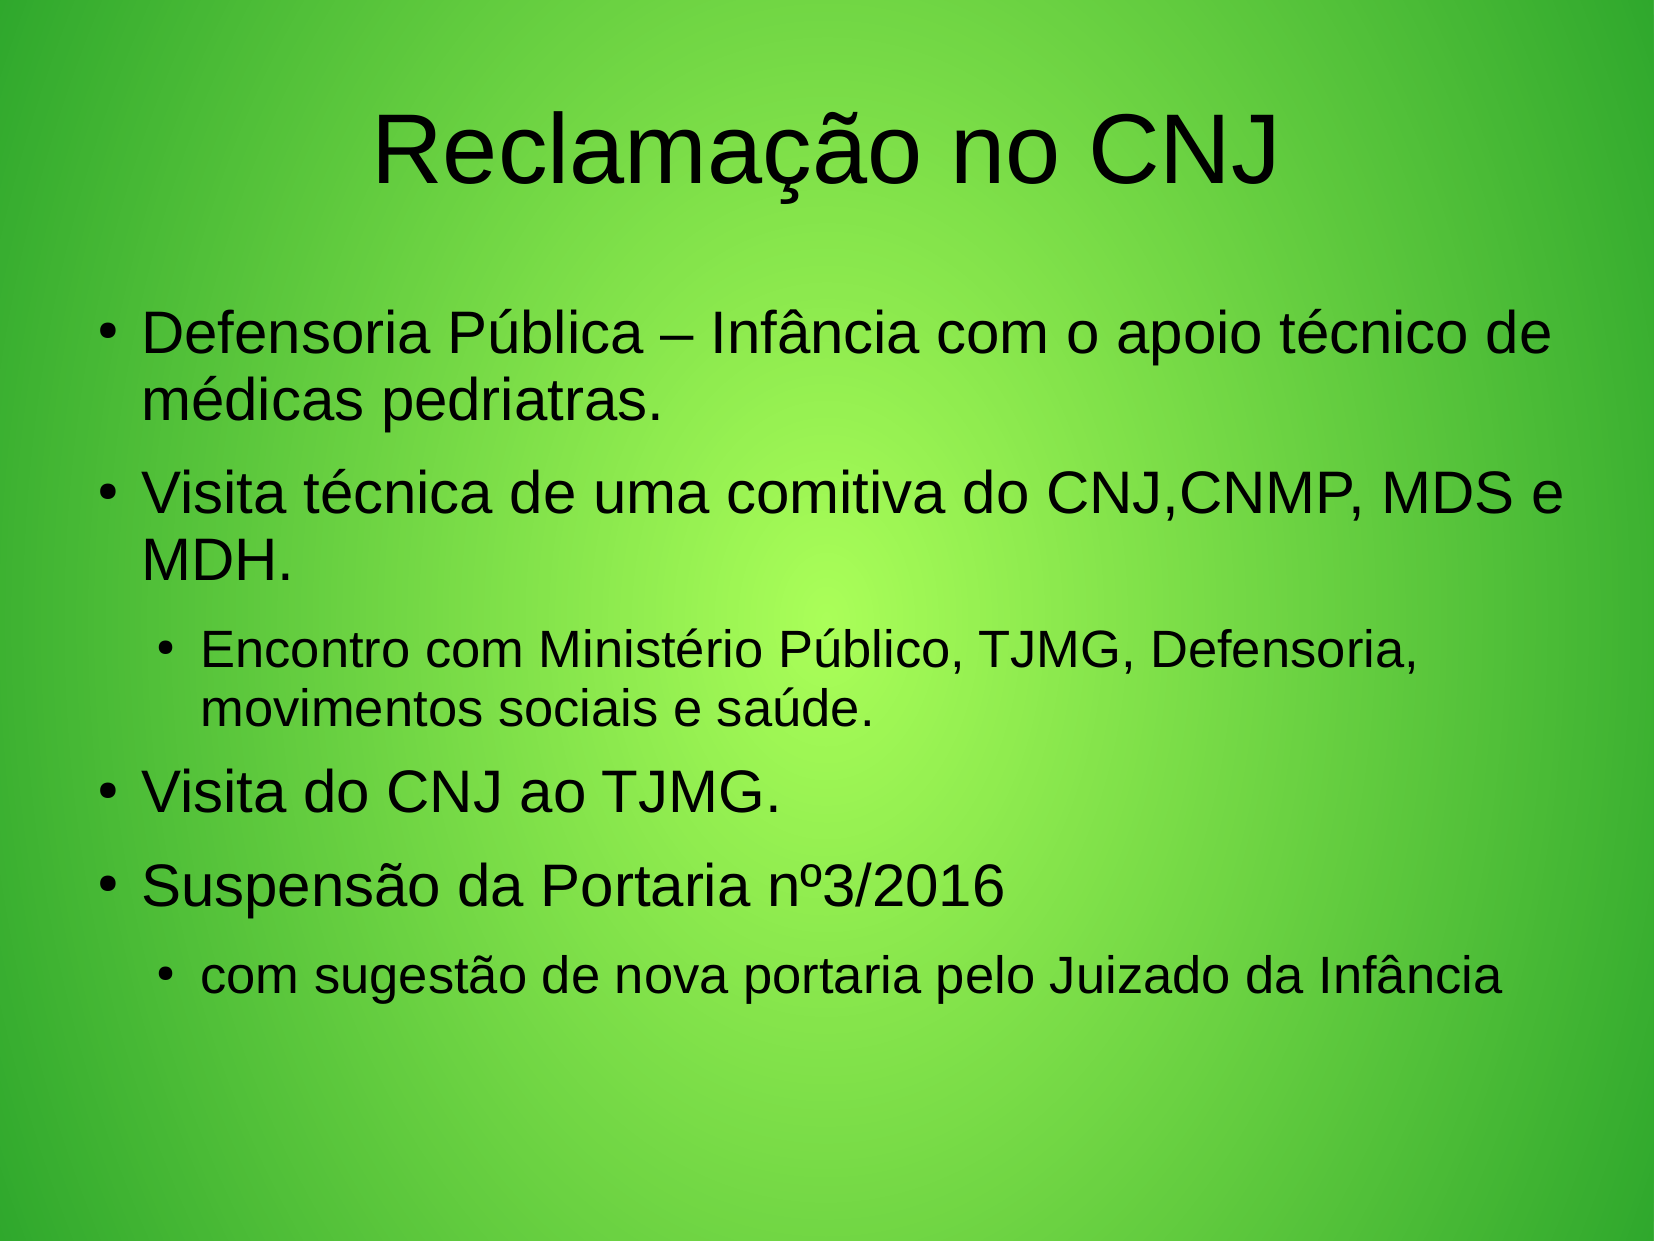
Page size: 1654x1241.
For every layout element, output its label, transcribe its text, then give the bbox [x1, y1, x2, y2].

title Reclamação no CNJ [82, 47, 1571, 252]
list Defensoria Pública – Infância com o apoio técnico de médicas pedriatras. Visita técnica de uma comitiva do CNJ,CNMP, MDS e MDH. Encontro com Ministério Público, TJMG, Defensoria, movimentos sociais e saúde. Visita do CNJ ao TJMG. Suspensão da Portaria nº3/2016 com sugestão de nova portaria pelo Juizado da Infância [82, 299, 1571, 1019]
